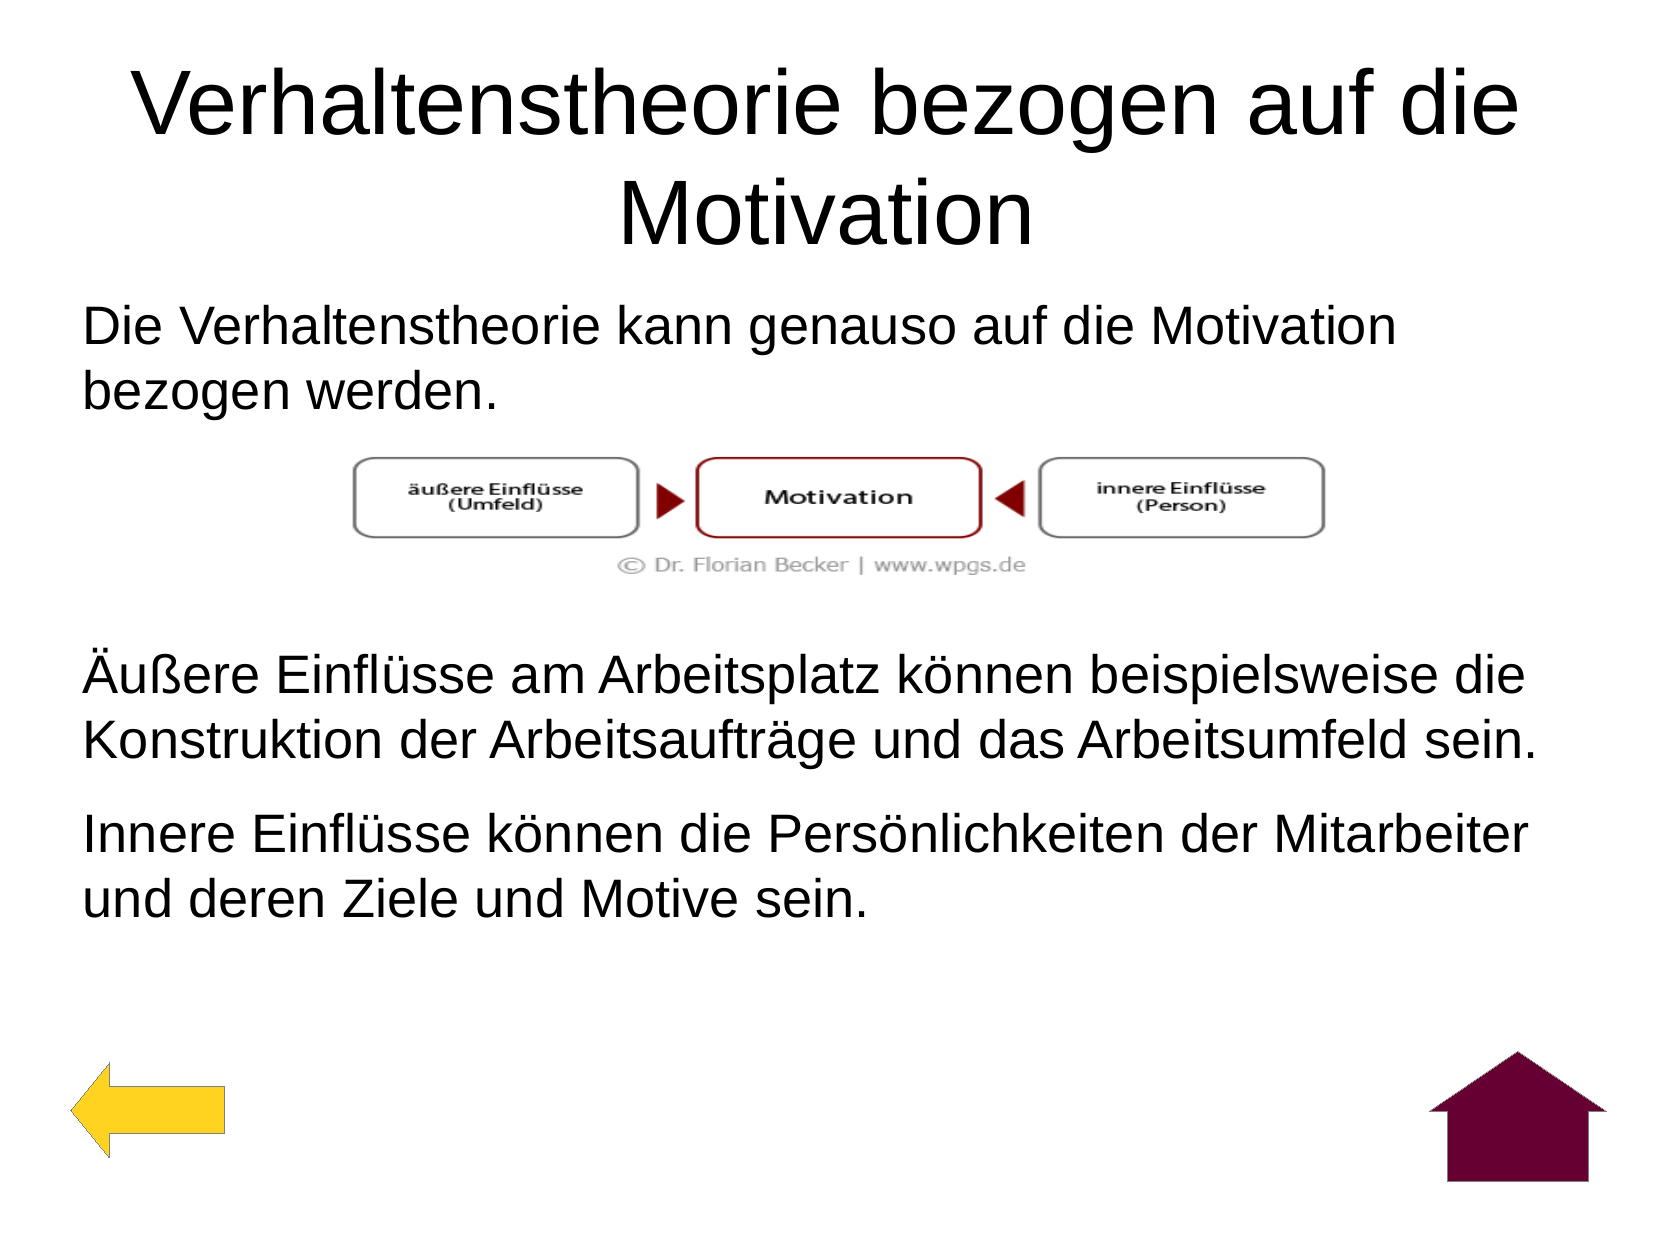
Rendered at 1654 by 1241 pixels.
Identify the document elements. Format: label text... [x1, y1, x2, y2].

title Verhaltenstheorie bezogen auf die Motivation [82, 49, 1571, 257]
list Die Verhaltenstheorie kann genauso auf die Motivation bezogen werden. Äußere Einflüsse am Arbeitsplatz können beispielsweise die Konstruktion der Arbeitsaufträge und das Arbeitsumfeld sein. Innere Einflüsse können die Persönlichkeiten der Mitarbeiter und deren Ziele und Motive sein. [82, 290, 1571, 1109]
text_box [1429, 1051, 1607, 1182]
text_box [70, 1062, 225, 1158]
picture [283, 425, 1394, 591]
